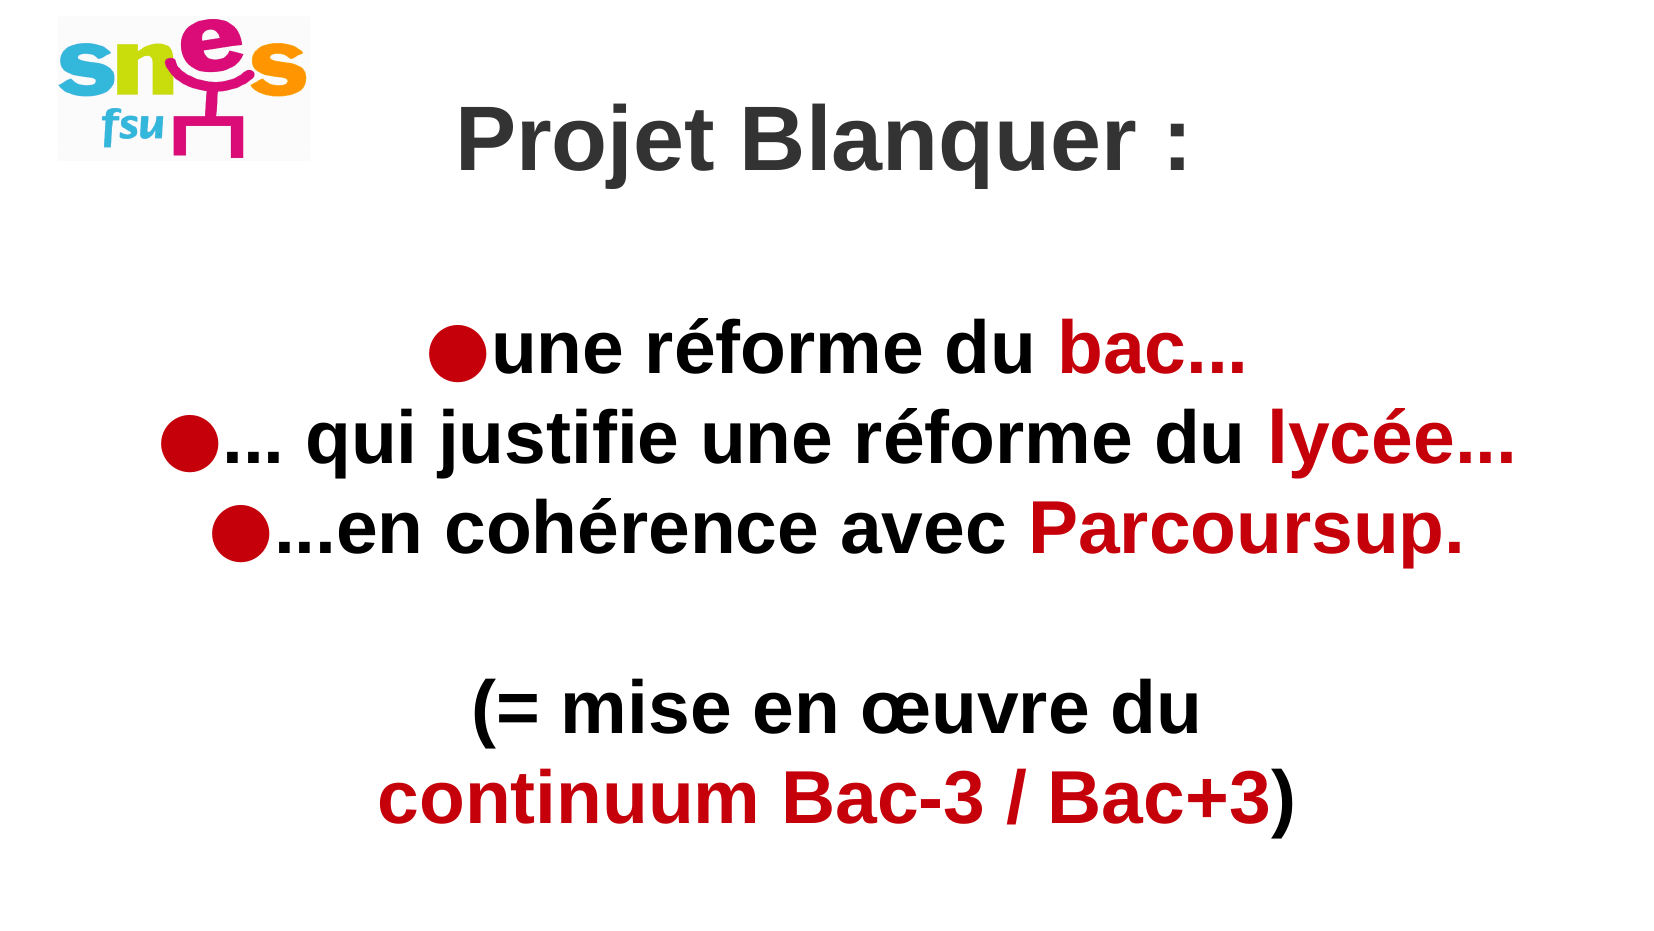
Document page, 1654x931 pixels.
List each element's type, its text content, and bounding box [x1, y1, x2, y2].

picture [58, 17, 310, 161]
title Projet Blanquer : ●une réforme du bac... ●... qui justifie une réforme du lycée... ●...en cohérence avec Parcoursup. (= mise en œuvre du continuum Bac-3 / Bac+3) [131, 41, 1544, 876]
